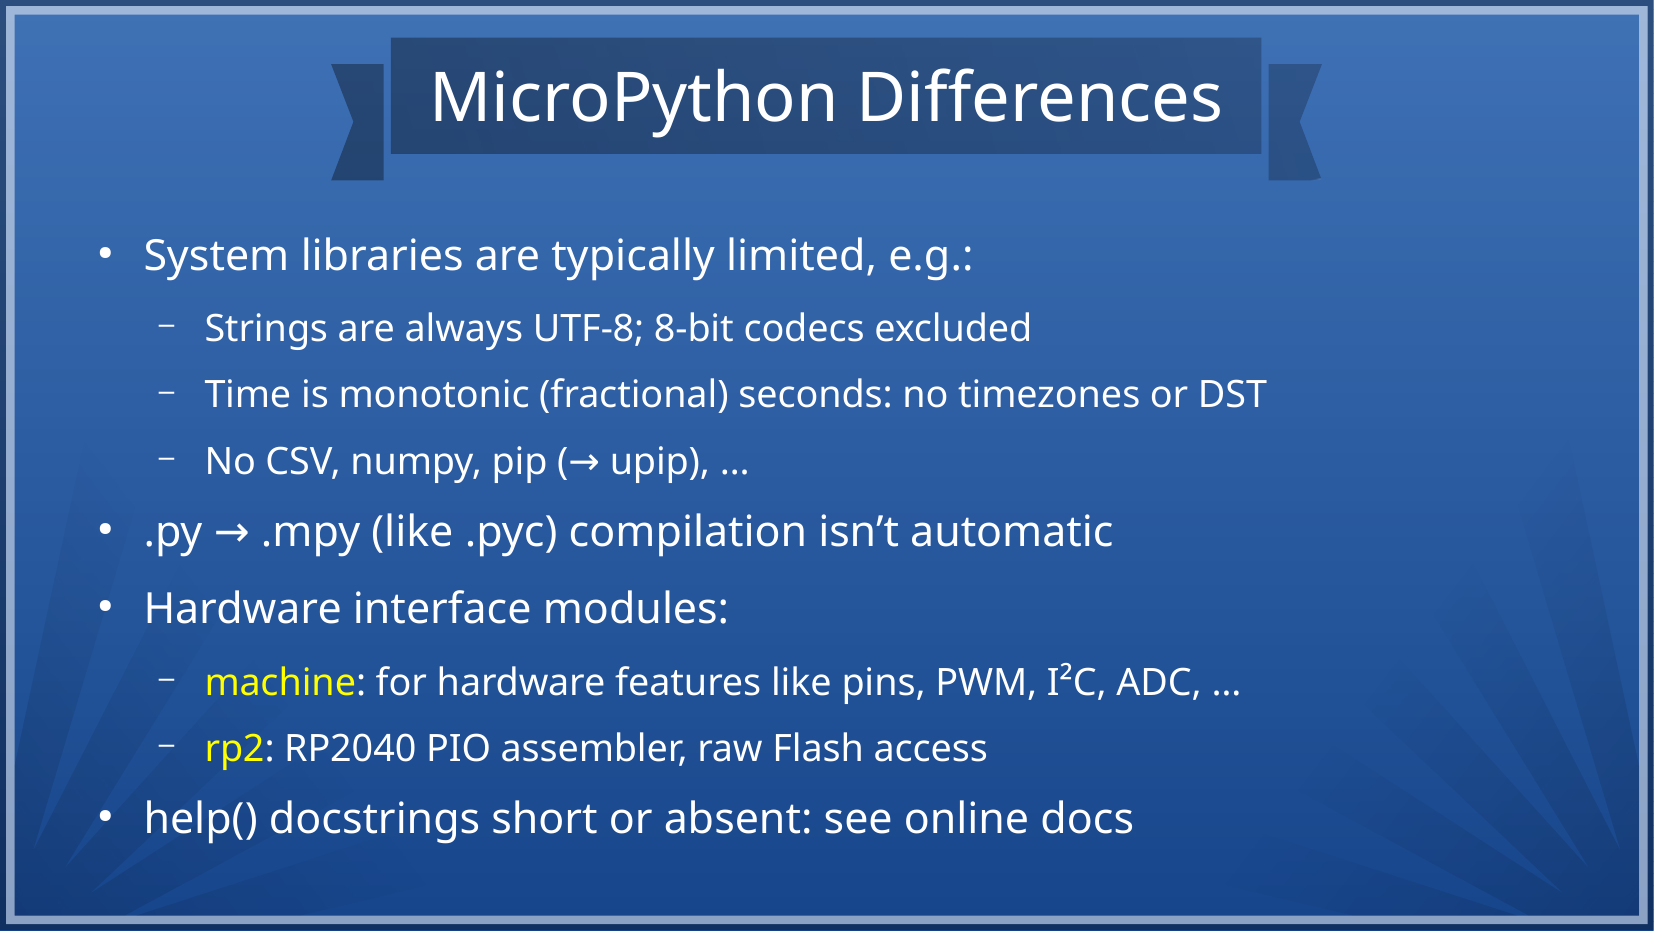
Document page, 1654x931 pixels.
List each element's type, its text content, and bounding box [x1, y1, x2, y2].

title MicroPython Differences [389, 35, 1264, 154]
list System libraries are typically limited, e.g.: Strings are always UTF-8; 8-bit codecs excluded Time is monotonic (fractional) seconds: no timezones or DST No CSV, numpy, pip (→ upip), … .py → .mpy (like .pyc) compilation isn’t automatic Hardware interface modules: machine: for hardware features like pins, PWM, I²C, ADC, … rp2: RP2040 PIO assembler, raw Flash access help() docstrings short or absent: see online docs [82, 224, 1571, 848]
